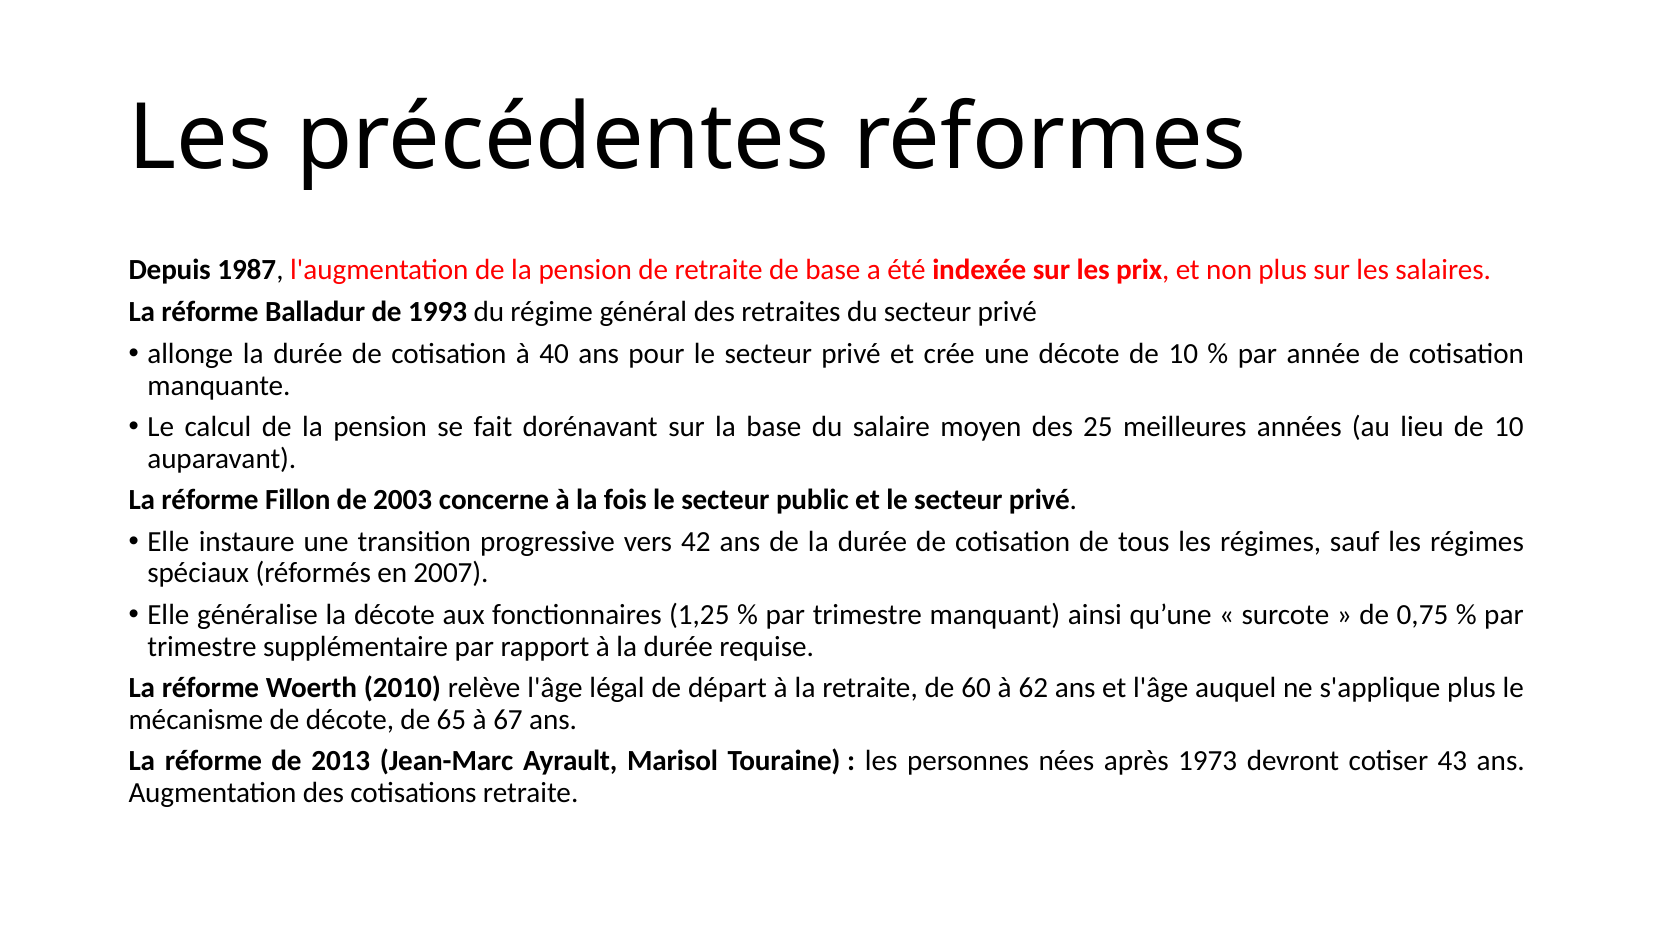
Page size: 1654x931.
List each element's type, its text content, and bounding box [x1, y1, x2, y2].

title Les précédentes réformes [113, 49, 1540, 230]
list Depuis 1987, l'augmentation de la pension de retraite de base a été indexée sur les prix, et non plus sur les salaires. La réforme Balladur de 1993 du régime général des retraites du secteur privé allonge la durée de cotisation à 40 ans pour le secteur privé et crée une décote de 10 % par année de cotisation manquante. Le calcul de la pension se fait dorénavant sur la base du salaire moyen des 25 meilleures années (au lieu de 10 auparavant). La réforme Fillon de 2003 concerne à la fois le secteur public et le secteur privé. Elle instaure une transition progressive vers 42 ans de la durée de cotisation de tous les régimes, sauf les régimes spéciaux (réformés en 2007). Elle généralise la décote aux fonctionnaires (1,25 % par trimestre manquant) ainsi qu’une « surcote » de 0,75 % par trimestre supplémentaire par rapport à la durée requise. La réforme Woerth (2010) relève l'âge légal de départ à la retraite, de 60 à 62 ans et l'âge auquel ne s'applique plus le mécanisme de décote, de 65 à 67 ans. La réforme de 2013 (Jean-Marc Ayrault, Marisol Touraine) : les personnes nées après 1973 devront cotiser 43 ans. Augmentation des cotisations retraite. [113, 247, 1540, 838]
